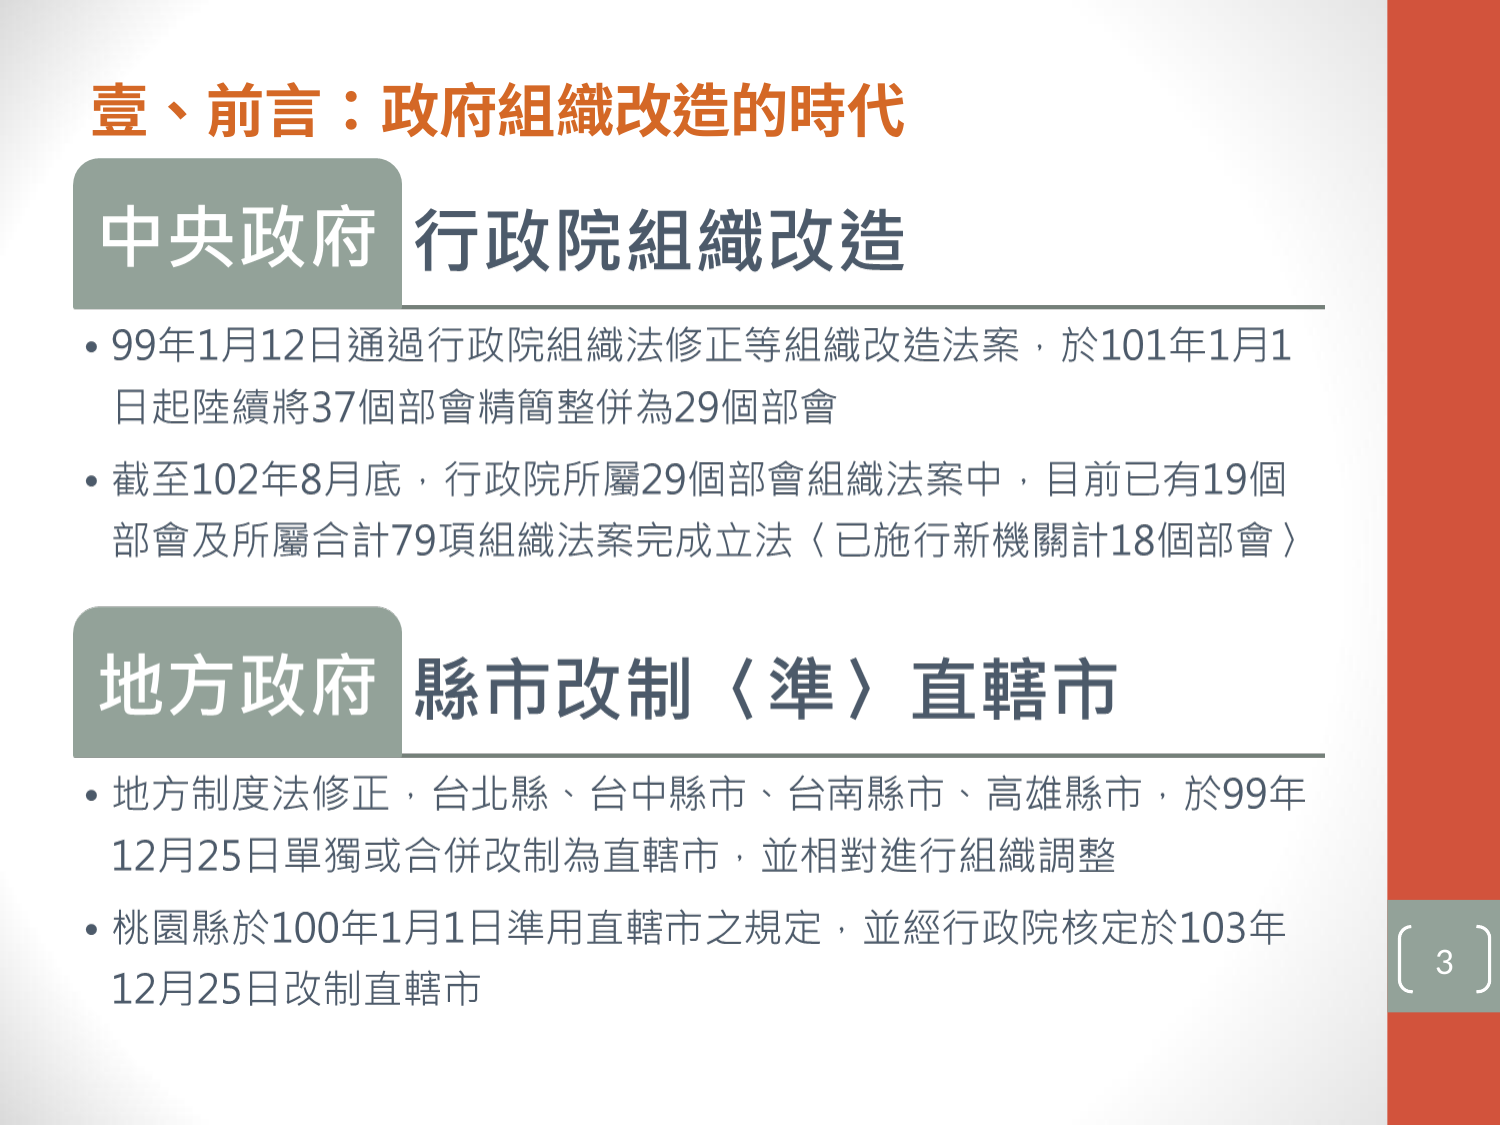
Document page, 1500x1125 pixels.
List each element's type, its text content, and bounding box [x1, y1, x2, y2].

picture [0, 0, 1387, 1125]
title 壹、前言：政府組織改造的時代 [74, 45, 1325, 143]
text_box [33, 144, 1349, 1057]
text_box <編號> [1399, 926, 1412, 992]
text_box <編號> [1477, 926, 1490, 992]
